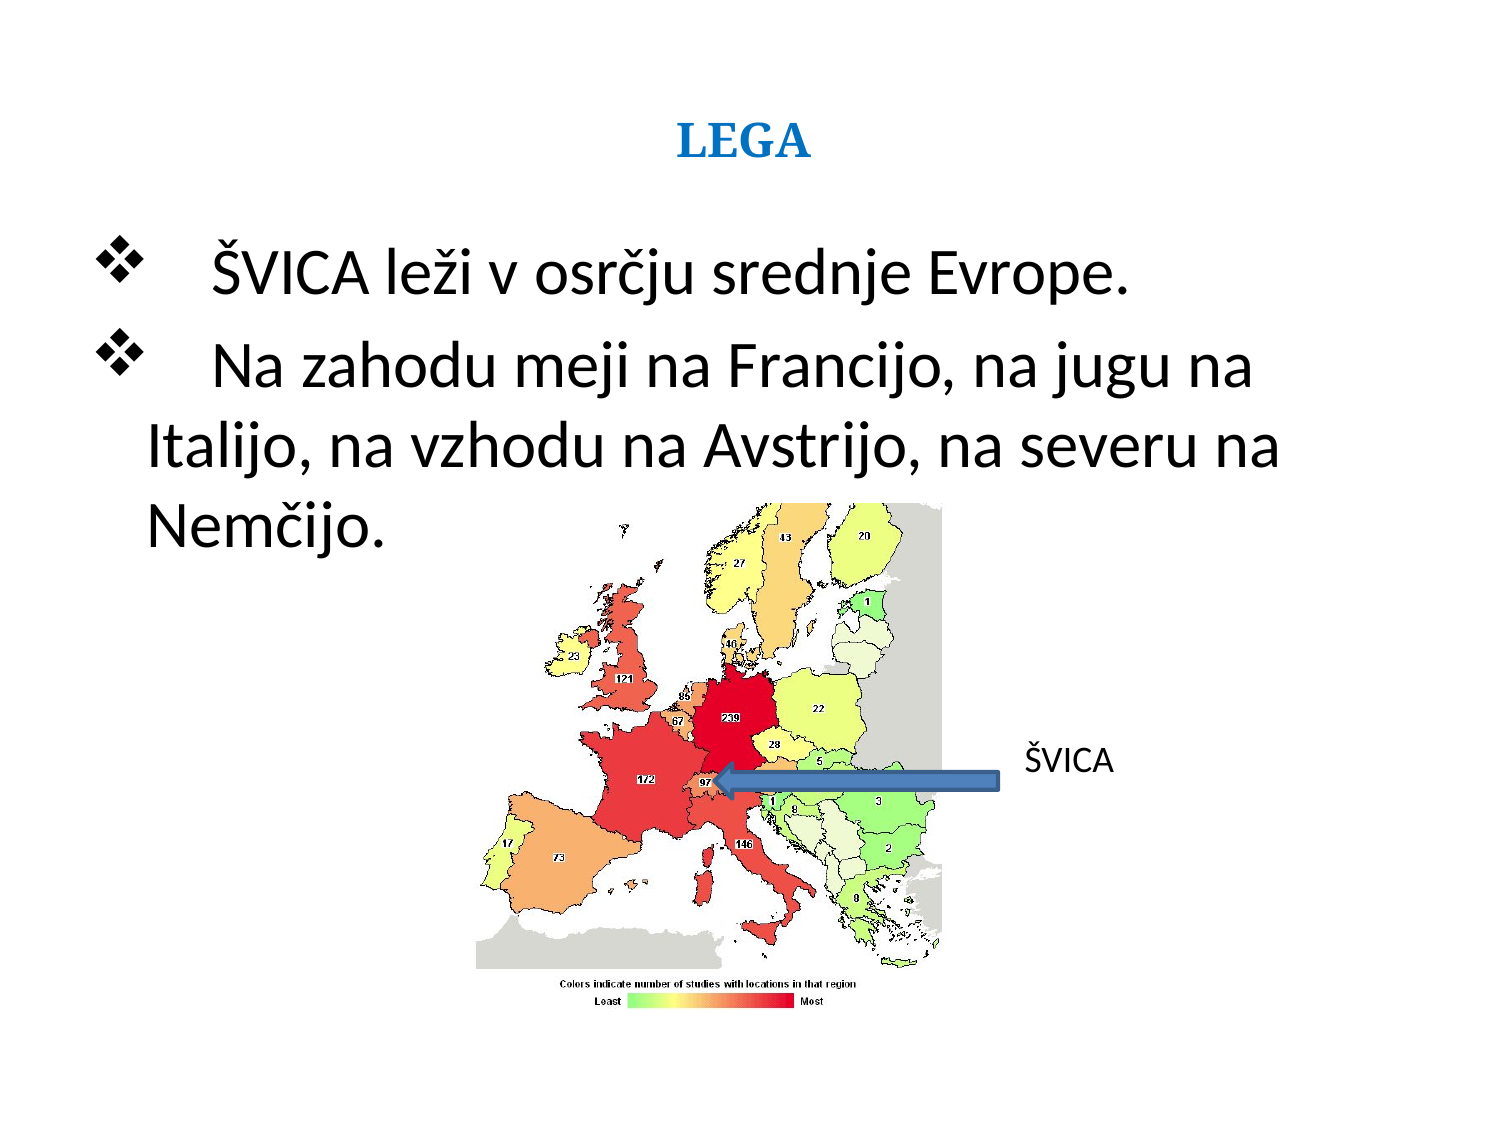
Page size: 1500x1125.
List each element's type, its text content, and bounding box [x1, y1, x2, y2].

title lega [75, 45, 1425, 233]
picture [454, 503, 960, 1012]
text_box ŠVICA [1009, 727, 1459, 788]
list ŠVICA leži v osrčju srednje Evrope. Na zahodu meji na Francijo, na jugu na Italijo, na vzhodu na Avstrijo, na severu na Nemčijo. [75, 233, 1425, 1005]
text_box [714, 763, 999, 799]
